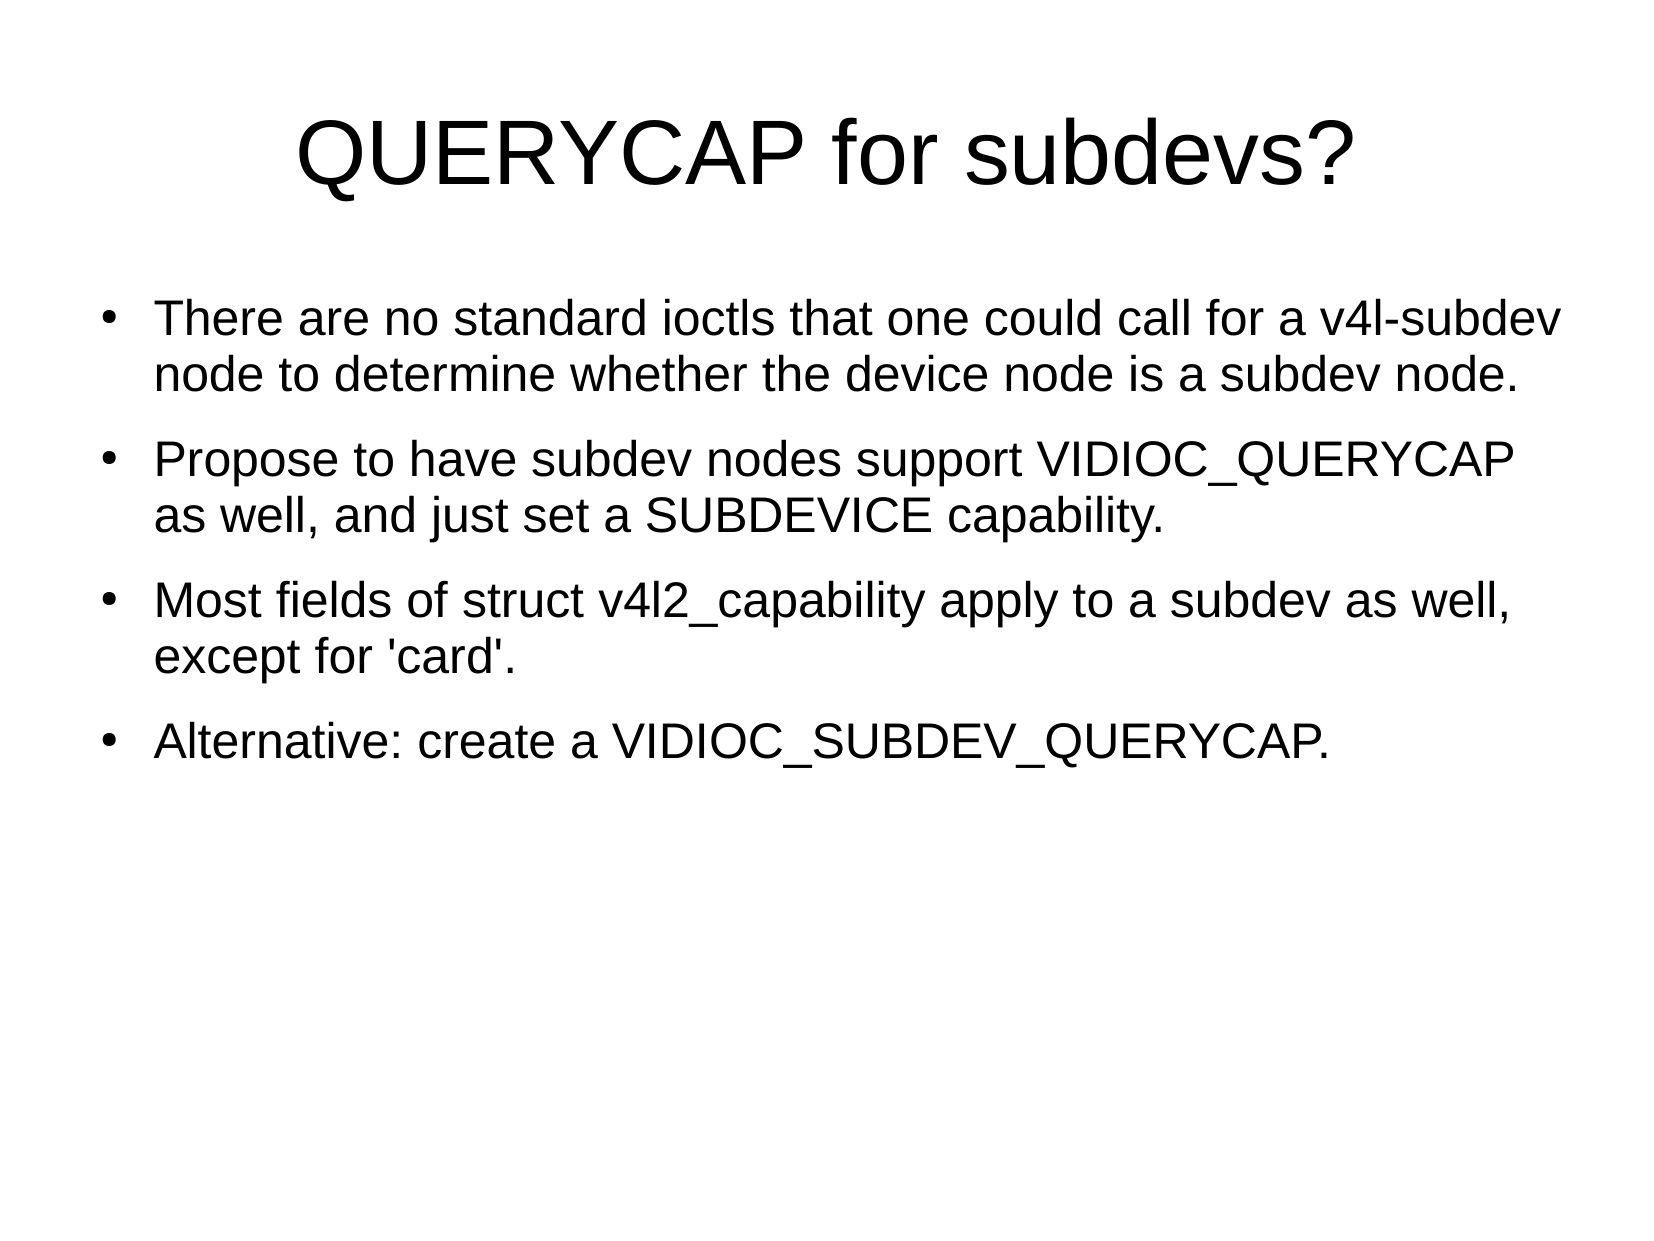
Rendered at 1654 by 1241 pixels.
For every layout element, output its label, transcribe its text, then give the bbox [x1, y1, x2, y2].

title QUERYCAP for subdevs? [82, 49, 1571, 257]
list There are no standard ioctls that one could call for a v4l-subdev node to determine whether the device node is a subdev node. Propose to have subdev nodes support VIDIOC_QUERYCAP as well, and just set a SUBDEVICE capability. Most fields of struct v4l2_capability apply to a subdev as well, except for 'card'. Alternative: create a VIDIOC_SUBDEV_QUERYCAP. [82, 290, 1571, 1010]
